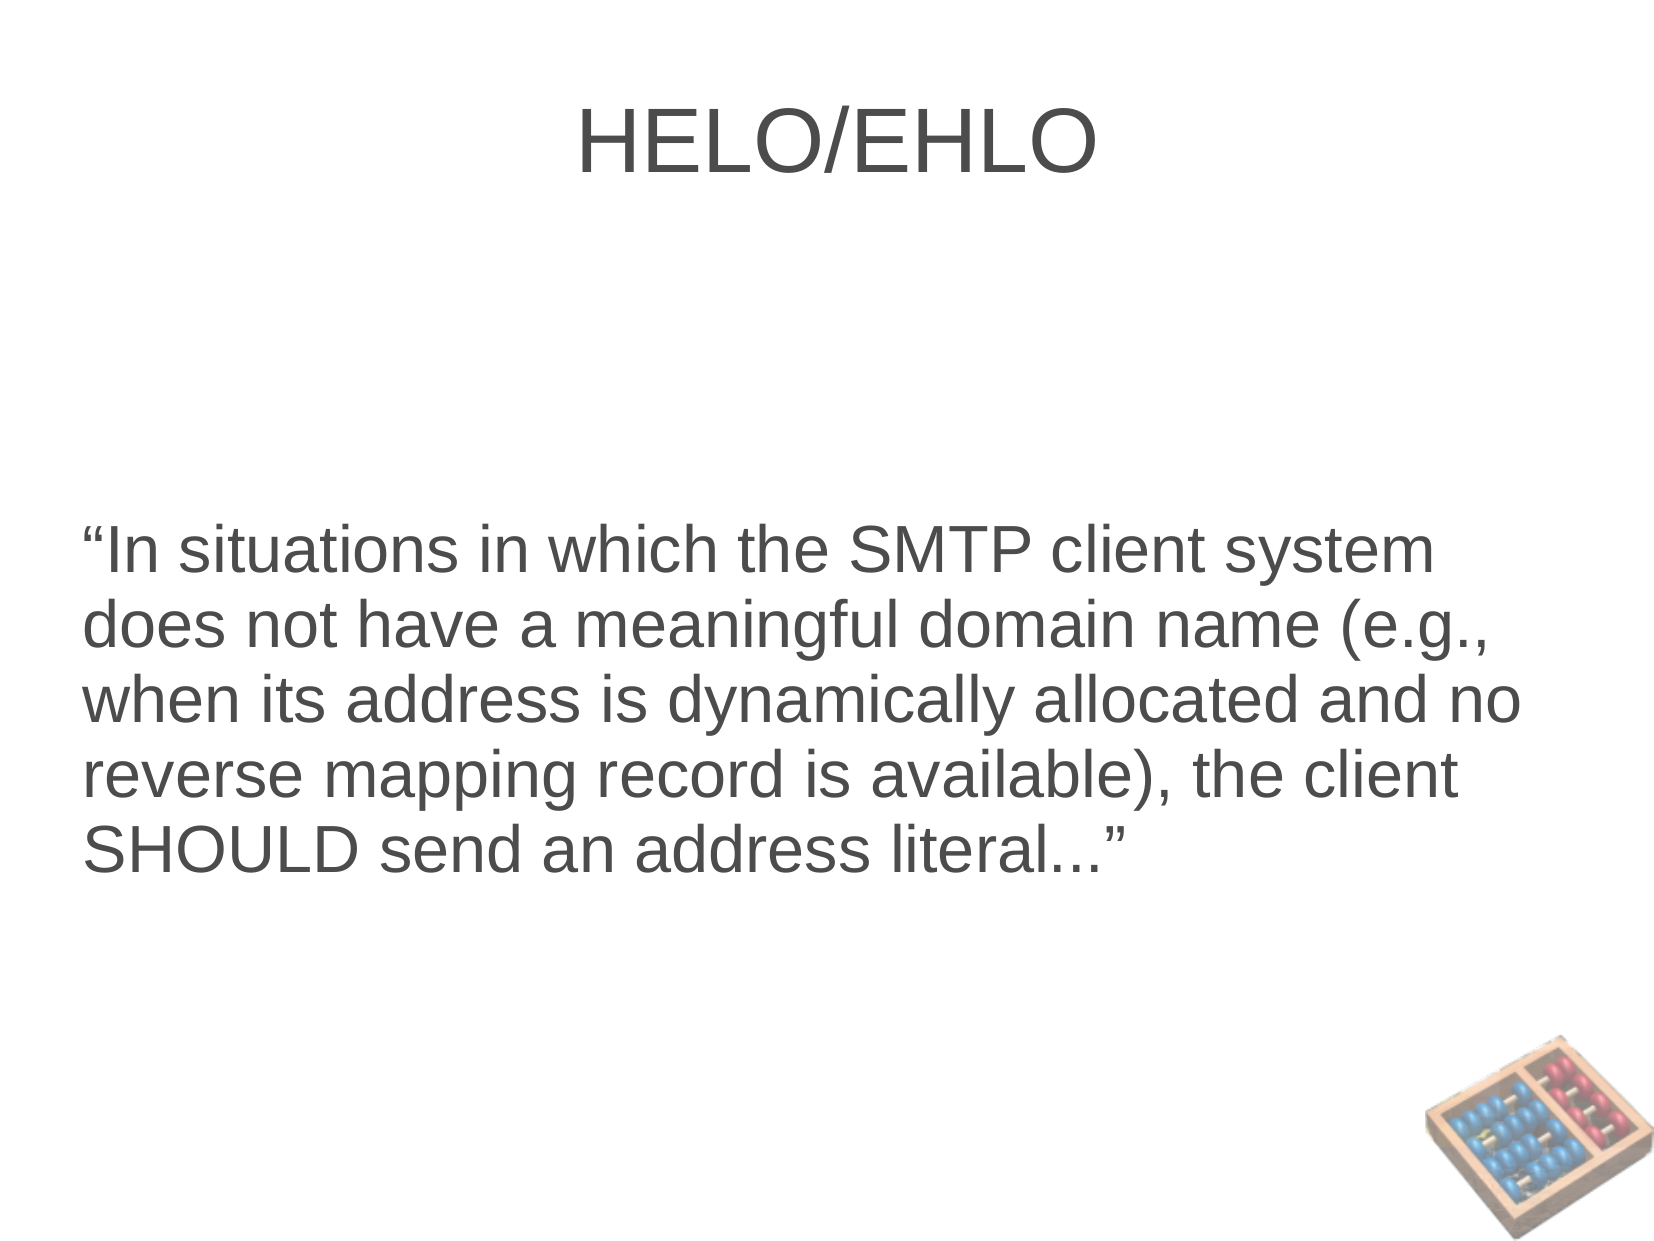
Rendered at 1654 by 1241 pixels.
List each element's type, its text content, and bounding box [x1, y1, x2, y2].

title HELO/EHLO [75, 37, 1601, 245]
subtitle “In situations in which the SMTP client system does not have a meaningful domain name (e.g., when its address is dynamically allocated and no reverse mapping record is available), the client SHOULD send an address literal...” [82, 297, 1571, 1102]
